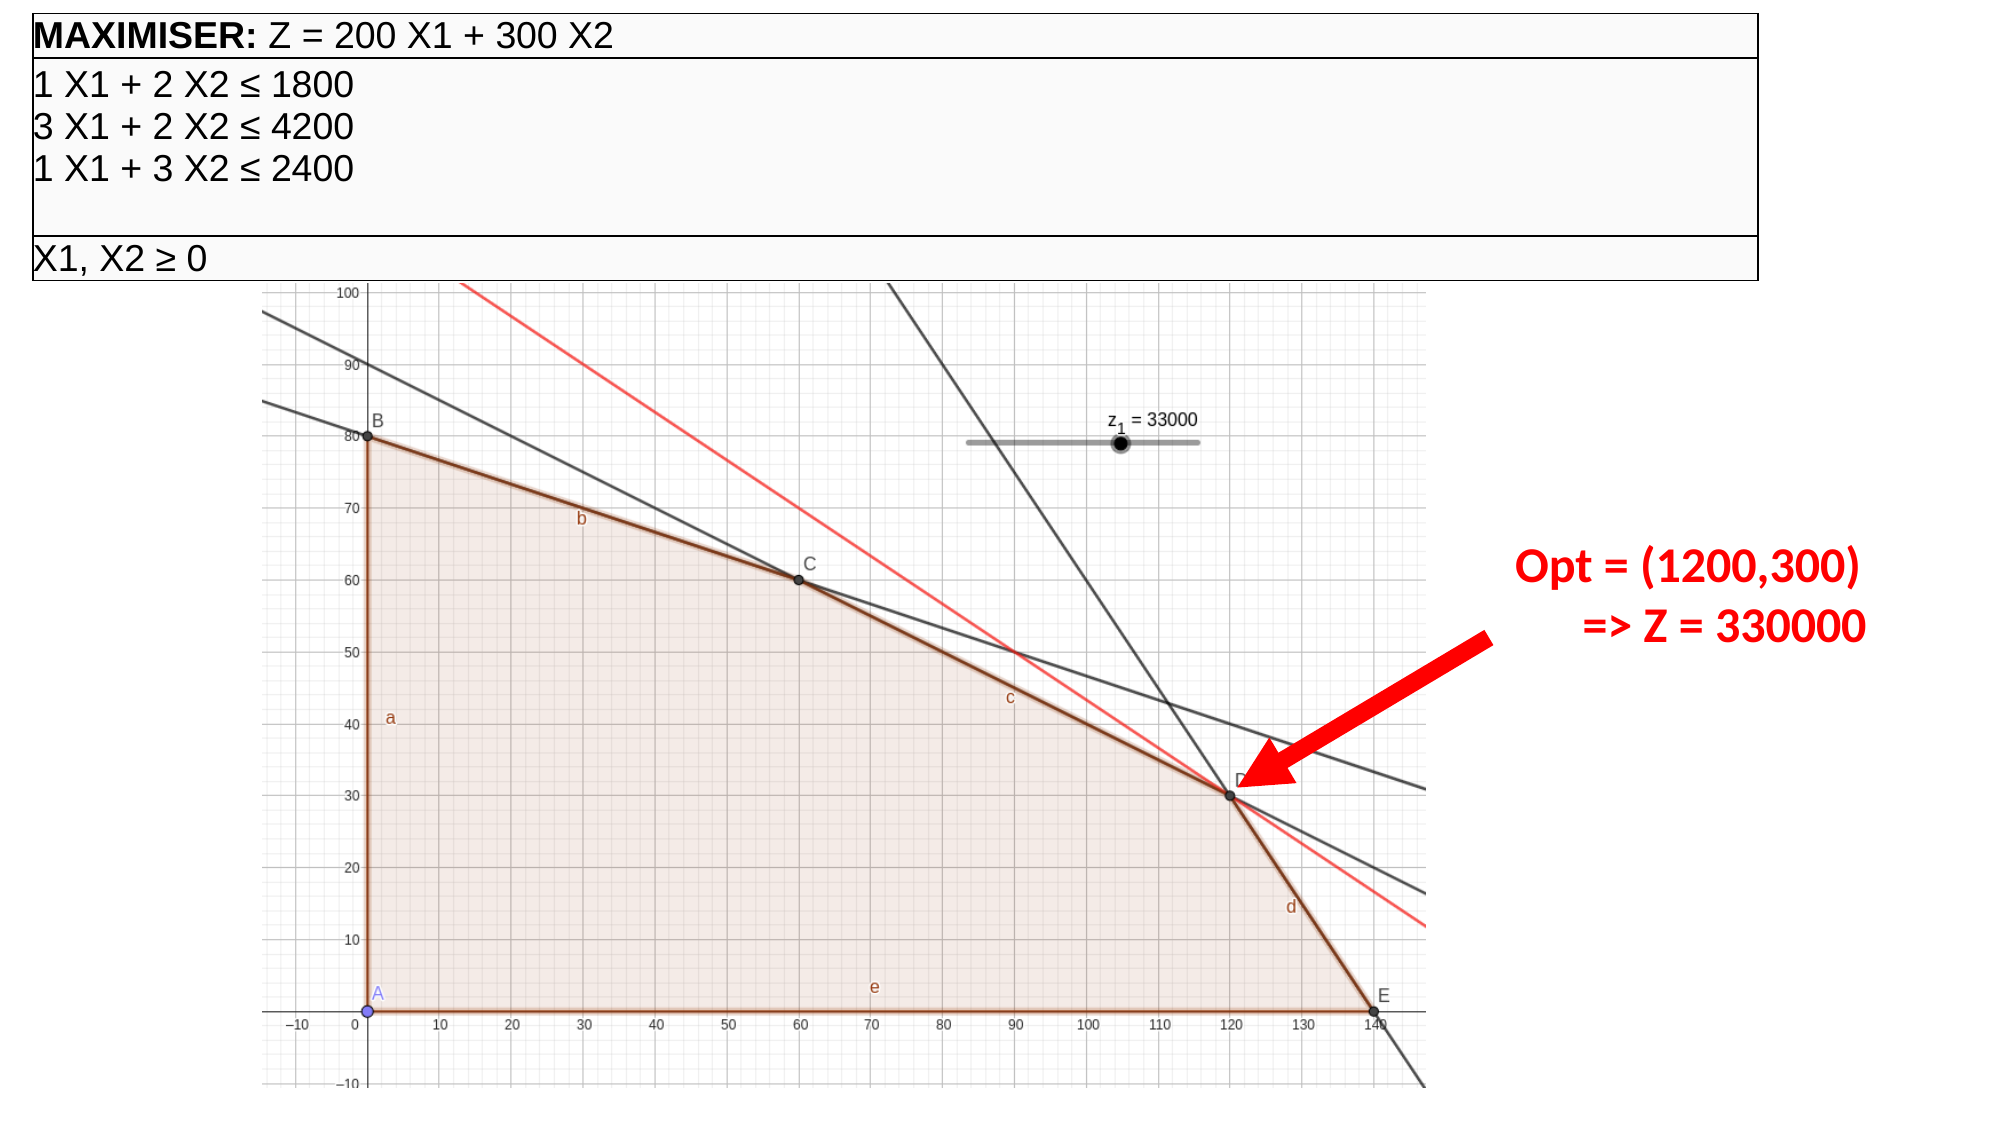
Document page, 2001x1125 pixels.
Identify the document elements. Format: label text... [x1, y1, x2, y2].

table_cell 1 X1 + 2 X2 ≤ 1800 3 X1 + 2 X2 ≤ 4200 1 X1 + 3 X2 ≤ 2400 [34, 59, 1757, 235]
picture [262, 283, 1426, 1088]
table_cell X1, X2 ≥ 0 [34, 237, 1757, 280]
table_cell X1, X2 ≥ 0 [34, 246, 43, 269]
table_header MAXIMISER: Z = 200 X1 + 300 X2 [34, 14, 1757, 57]
text_box Opt = (1200,300) => Z = 330000 [1499, 524, 1892, 661]
